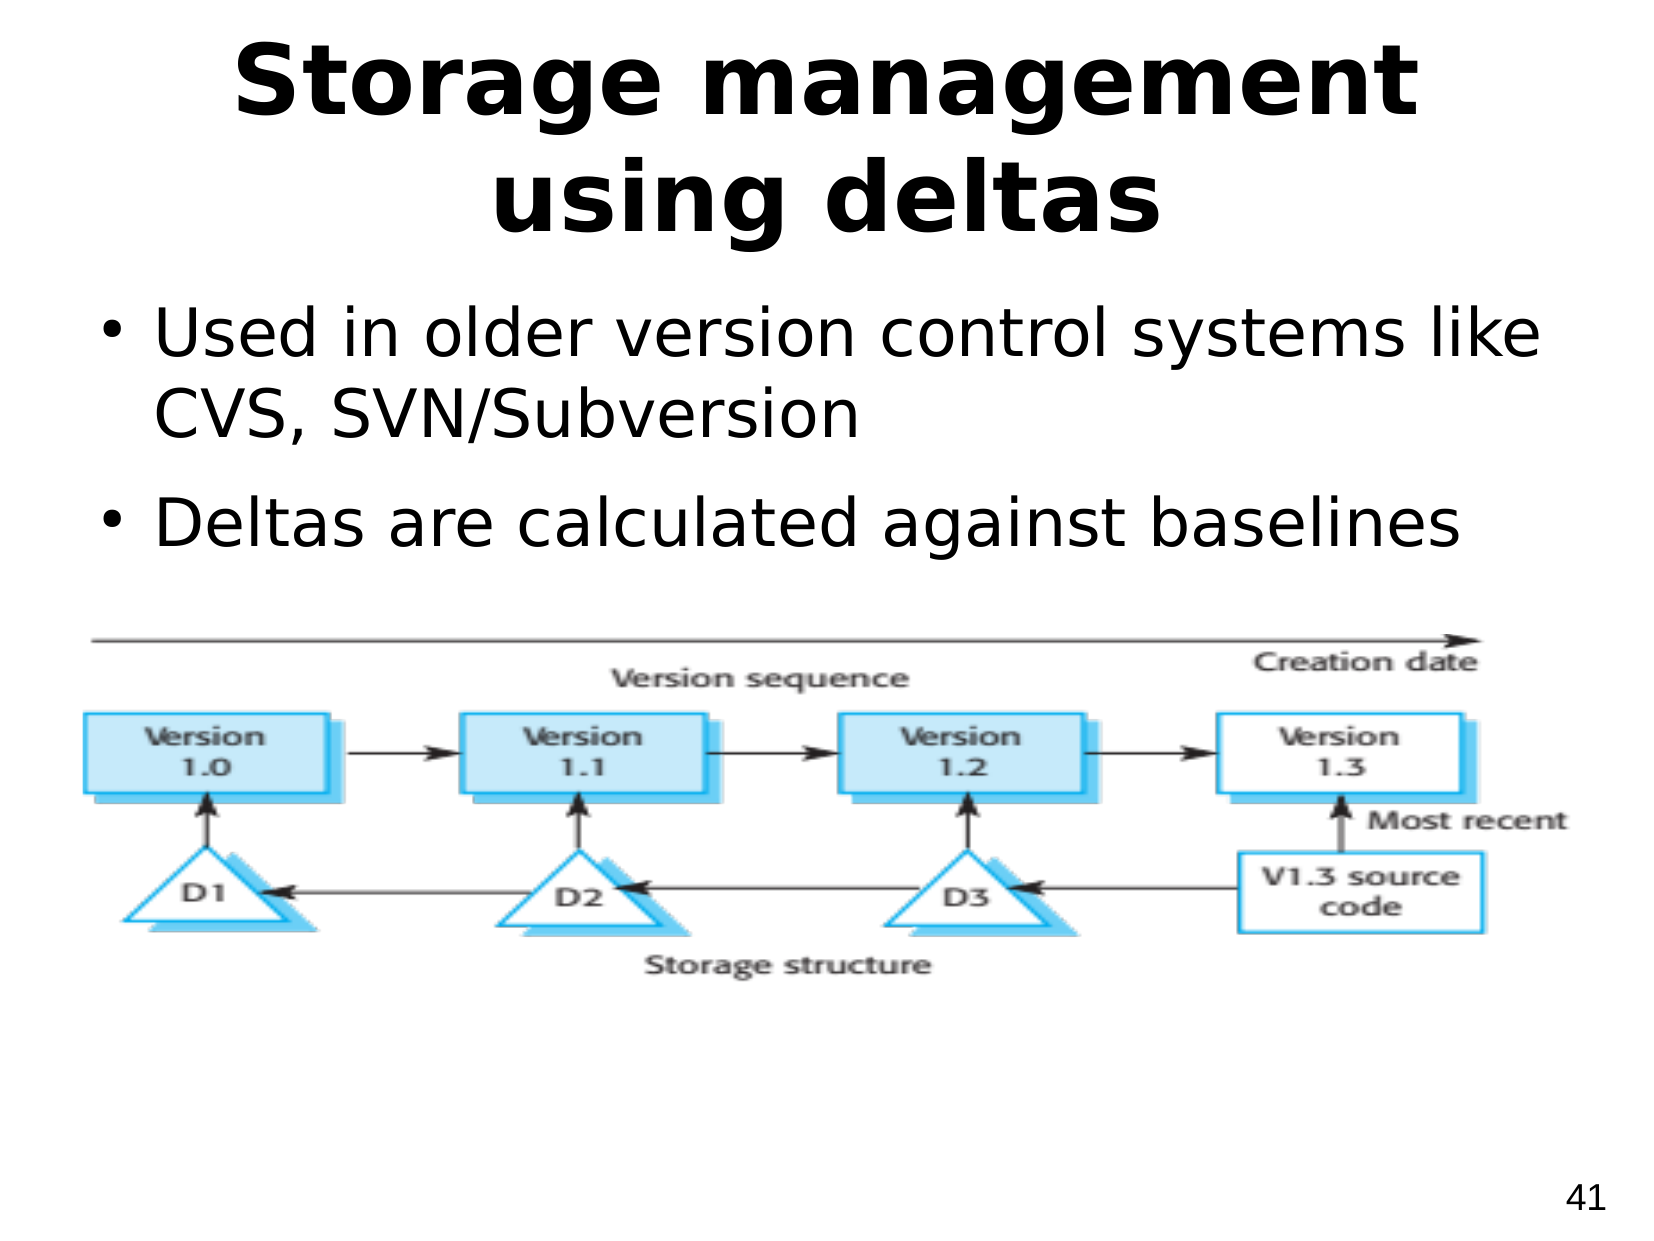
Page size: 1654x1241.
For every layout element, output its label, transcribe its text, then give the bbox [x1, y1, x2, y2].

picture [82, 638, 1571, 1076]
title Storage management using deltas [82, 61, 1571, 207]
list Used in older version control systems like CVS, SVN/Subversion Deltas are calculated against baselines [82, 290, 1571, 638]
